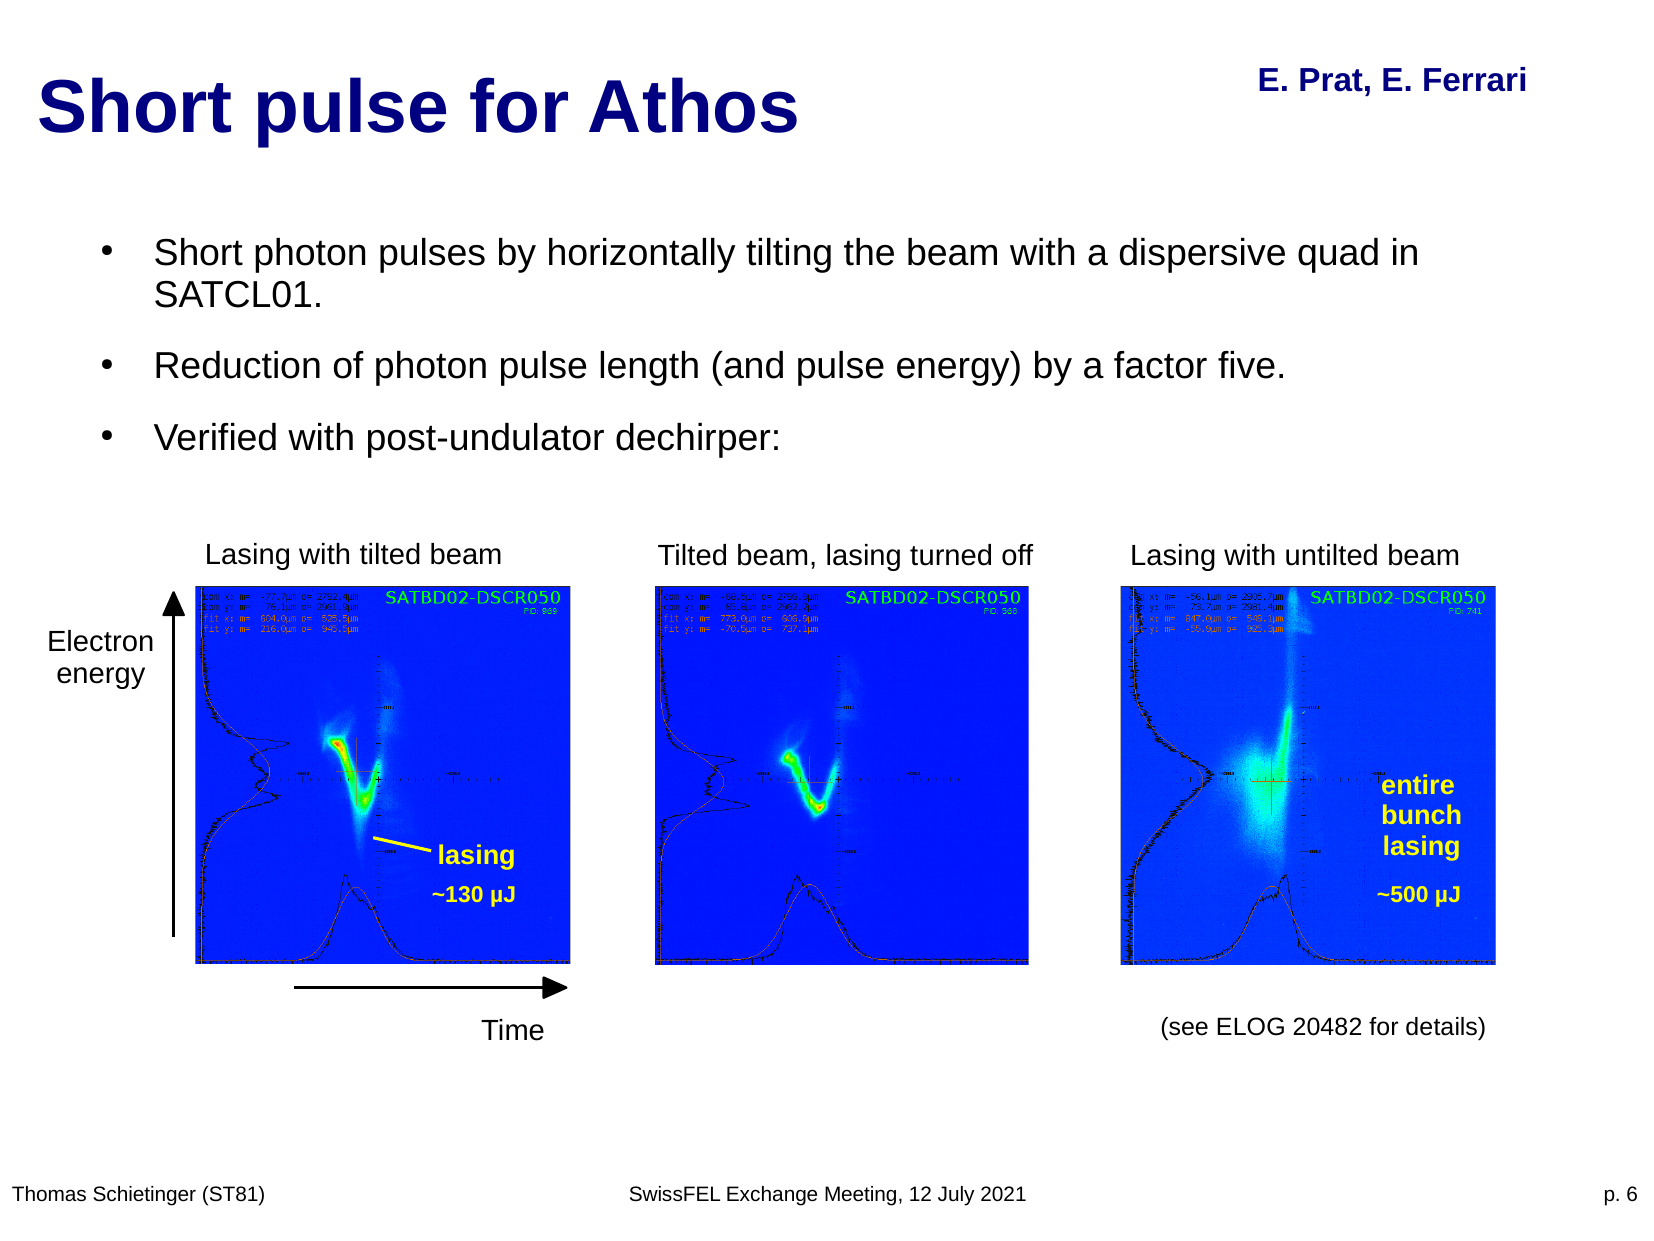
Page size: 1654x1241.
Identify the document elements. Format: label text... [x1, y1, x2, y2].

picture [655, 586, 1029, 965]
text_box entire bunch lasing [1366, 762, 1478, 869]
text_box Tilted beam, lasing turned off [642, 531, 1049, 581]
text_box E. Prat, E. Ferrari [1242, 53, 1562, 114]
title Short pulse for Athos [37, 37, 1276, 176]
text_box Lasing with tilted beam [190, 530, 575, 579]
text_box ~500 µJ [1362, 874, 1476, 920]
picture [195, 586, 571, 964]
text_box (see ELOG 20482 for details) [1145, 1005, 1502, 1051]
text_box ~130 µJ [417, 874, 532, 919]
picture [1120, 586, 1496, 965]
text_box Time [466, 1006, 568, 1055]
text_box lasing [423, 832, 531, 874]
list Short photon pulses by horizontally tilting the beam with a dispersive quad in SATCL01. Reduction of photon pulse length (and pulse energy) by a factor five. Verified with post-undulator dechirper: [82, 231, 1571, 524]
text_box Electron energy [32, 617, 170, 698]
text_box Lasing with untilted beam [1115, 531, 1500, 581]
